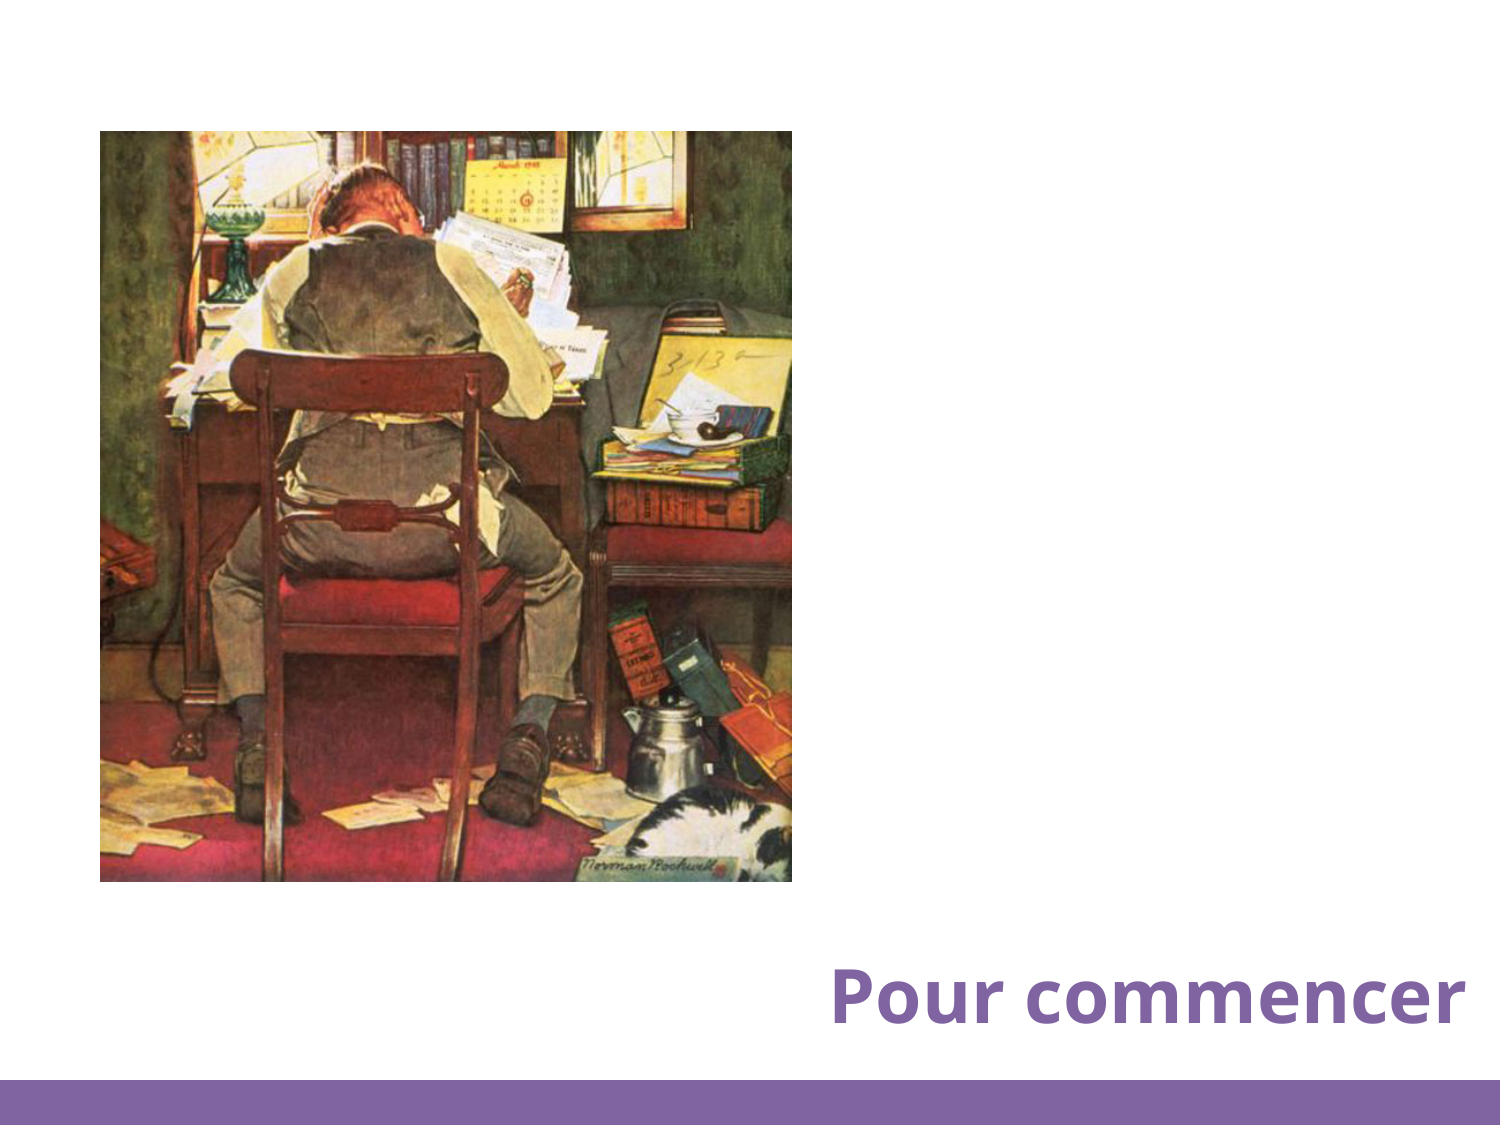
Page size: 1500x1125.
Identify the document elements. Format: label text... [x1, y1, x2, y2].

picture [100, 131, 792, 882]
text_box [0, 1082, 1500, 1125]
text_box Pour commencer [714, 940, 1483, 1046]
